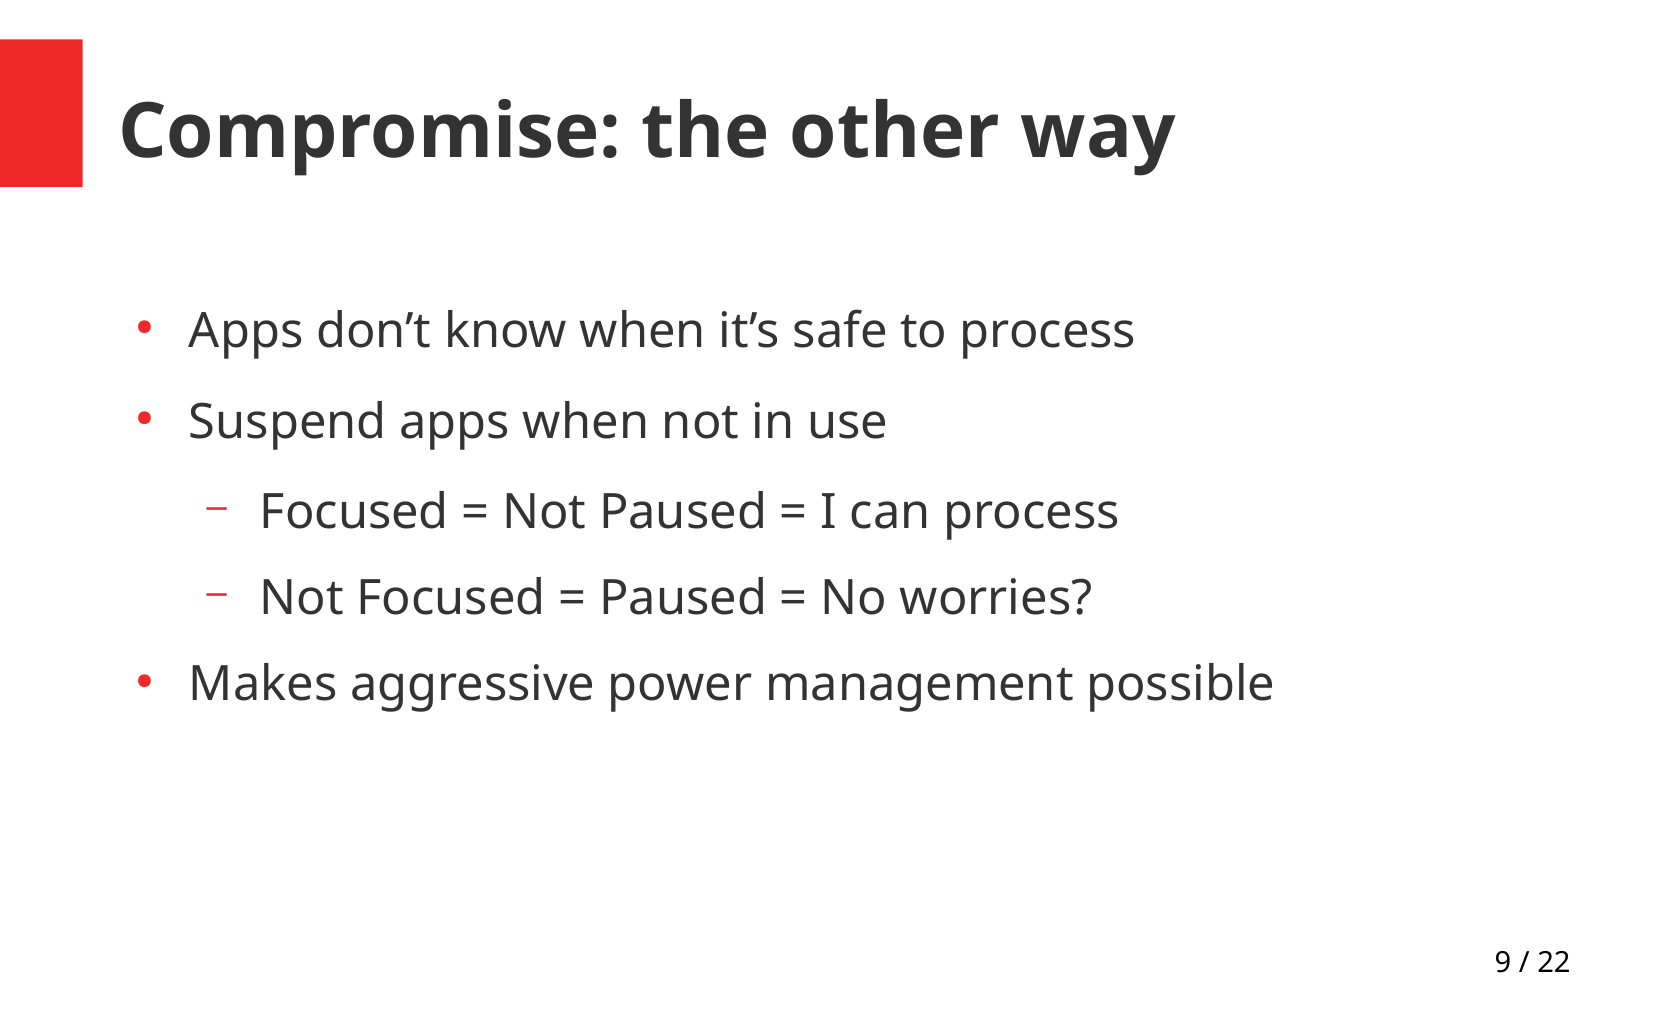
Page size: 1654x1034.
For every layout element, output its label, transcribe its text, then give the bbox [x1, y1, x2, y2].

title Compromise: the other way [118, 41, 1571, 214]
list Apps don’t know when it’s safe to process Suspend apps when not in use Focused = Not Paused = I can process Not Focused = Paused = No worries? Makes aggressive power management possible [118, 295, 1536, 895]
